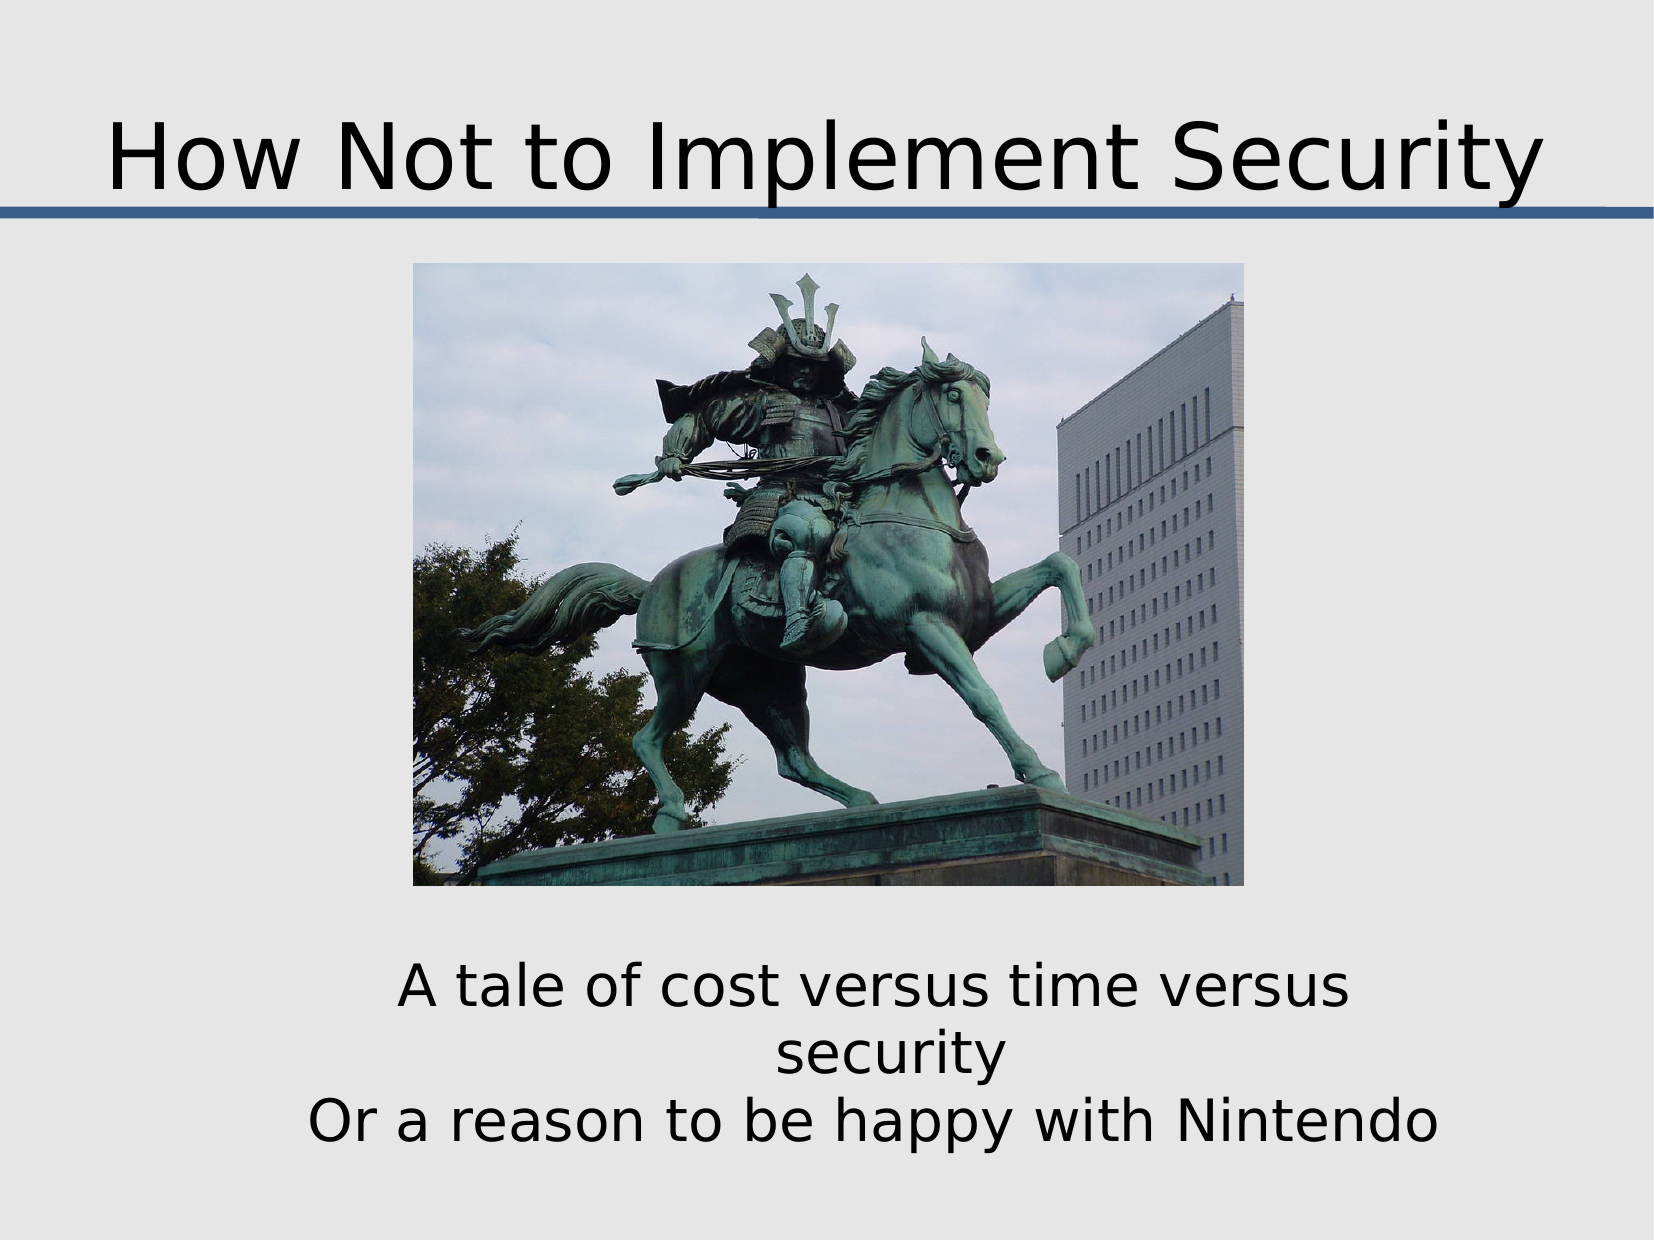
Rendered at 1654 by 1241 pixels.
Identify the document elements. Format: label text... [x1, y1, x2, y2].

text_box [944, 1003, 975, 1077]
text_box A tale of cost versus time versus security Or a reason to be happy with Nintendo [177, 944, 1465, 1096]
title How Not to Implement Security [82, 49, 1571, 257]
picture [413, 263, 1244, 886]
